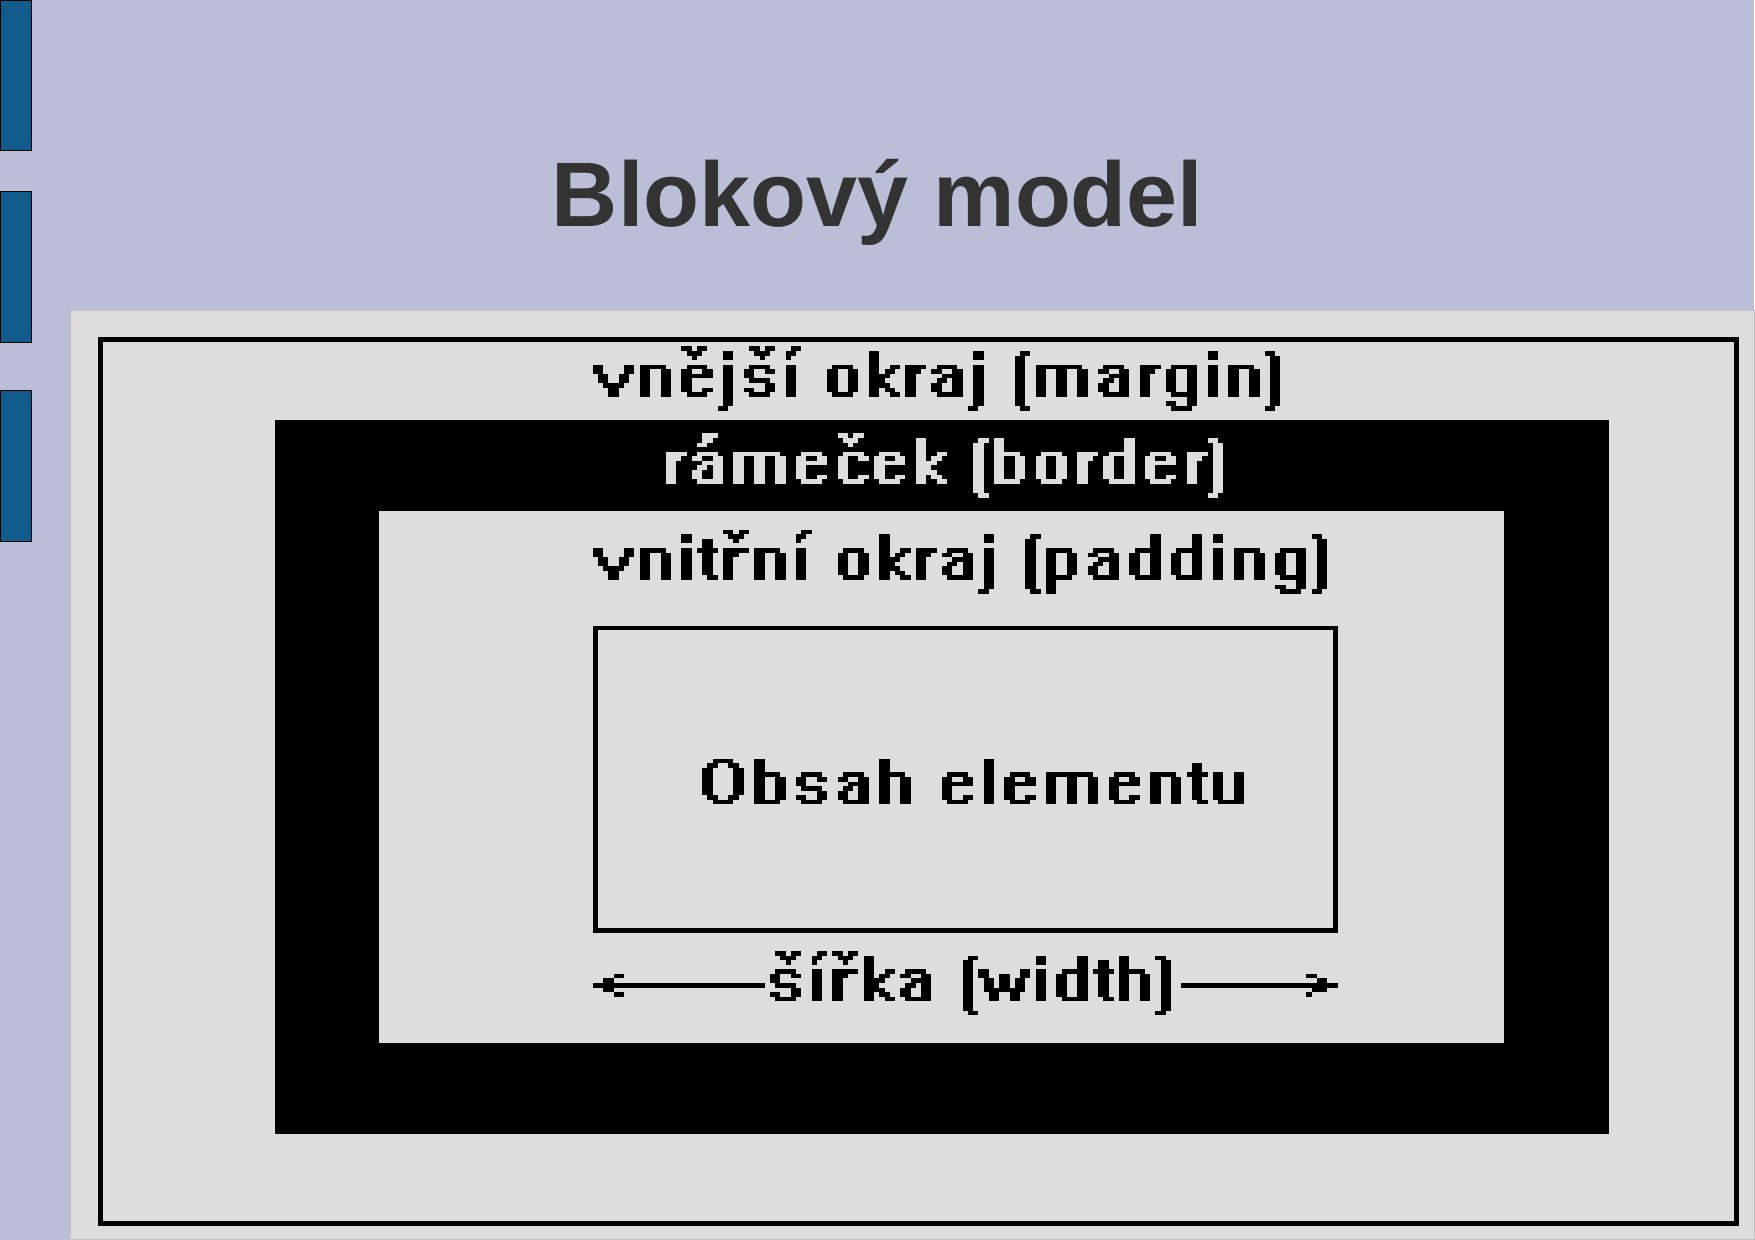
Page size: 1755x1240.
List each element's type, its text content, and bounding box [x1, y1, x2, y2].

title Blokový model [128, 91, 1628, 299]
picture [88, 324, 1755, 1240]
